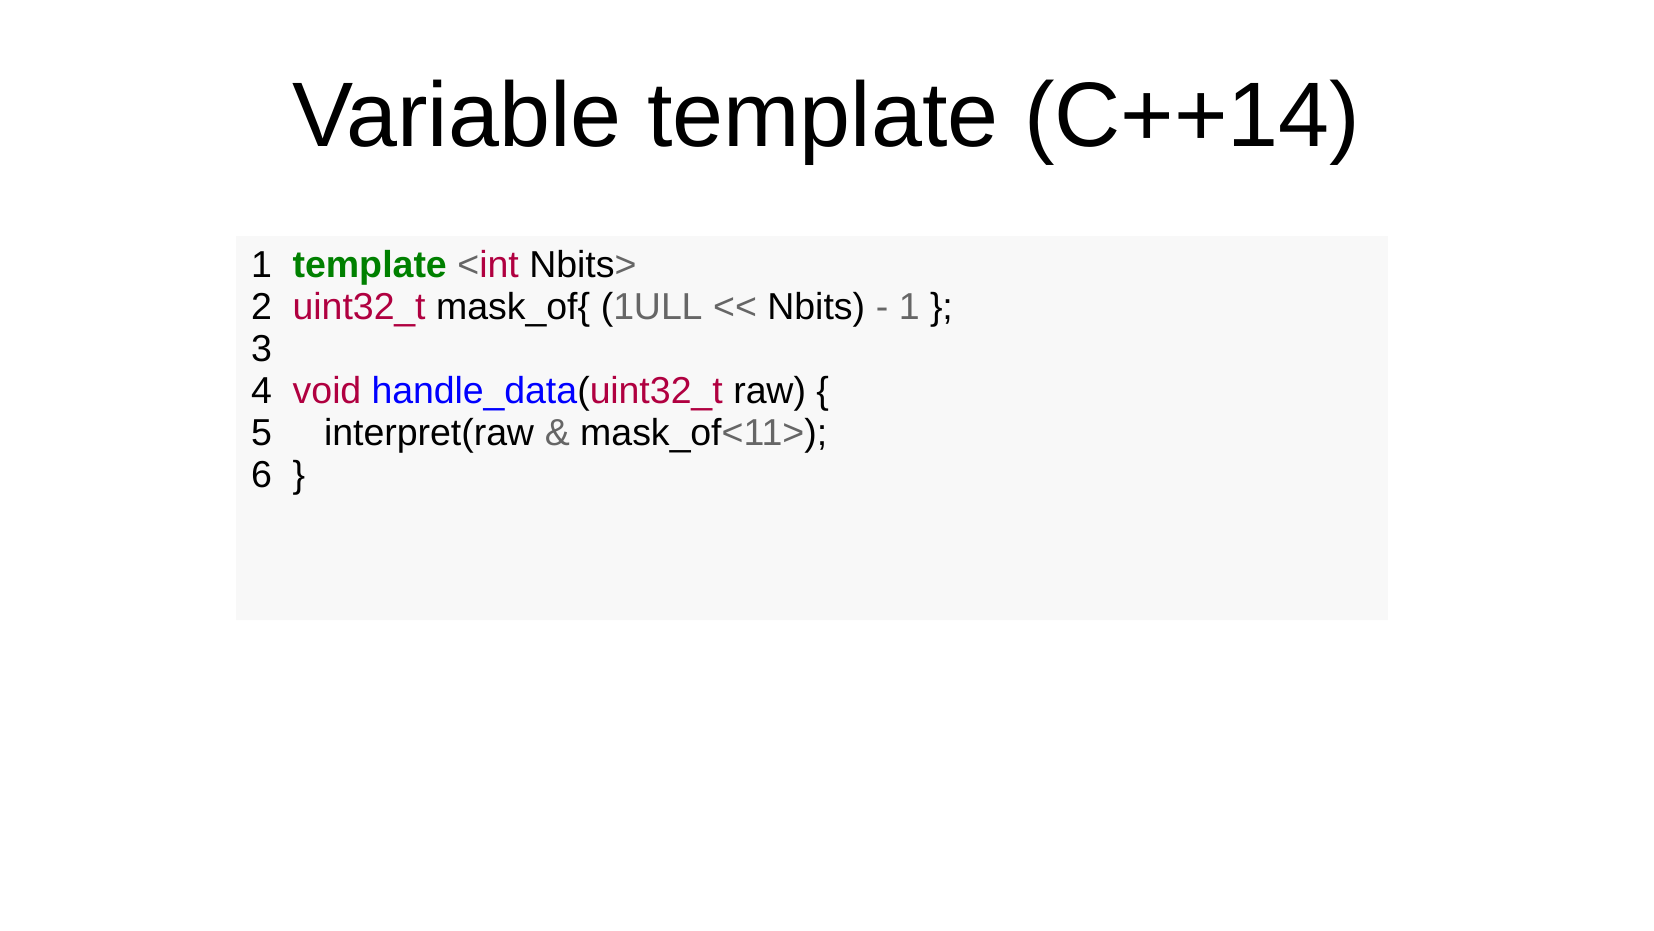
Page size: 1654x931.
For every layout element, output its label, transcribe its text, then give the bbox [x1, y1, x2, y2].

title Variable template (C++14) [82, 37, 1571, 193]
text_box 1 template <int Nbits> 2 uint32_t mask_of{ (1ULL << Nbits) - 1 }; 3 4 void handle_data(uint32_t raw) { 5 interpret(raw & mask_of<11>); 6 } [236, 236, 1388, 621]
